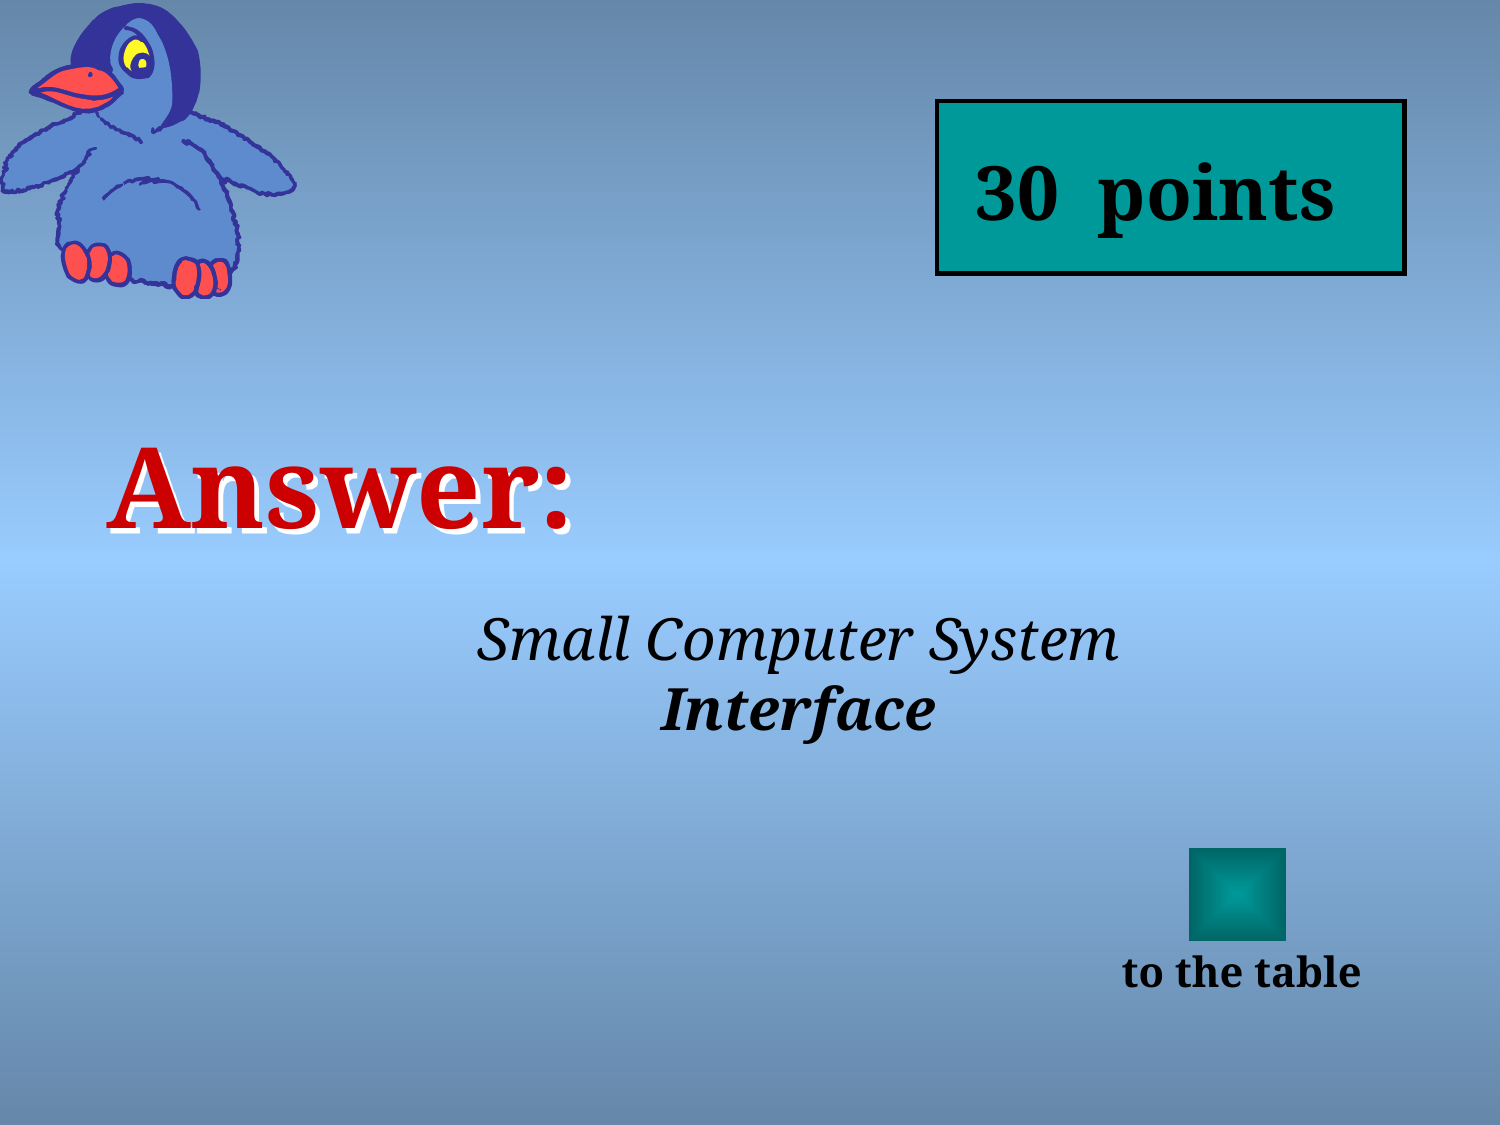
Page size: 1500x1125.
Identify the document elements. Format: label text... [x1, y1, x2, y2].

text_box to the table [1067, 938, 1416, 1004]
text_box [1189, 848, 1286, 941]
title Answer: [91, 391, 848, 577]
text_box [936, 101, 1405, 274]
text_box Small Computer System Interface [344, 594, 1254, 750]
text_box 30 points [960, 138, 1373, 244]
